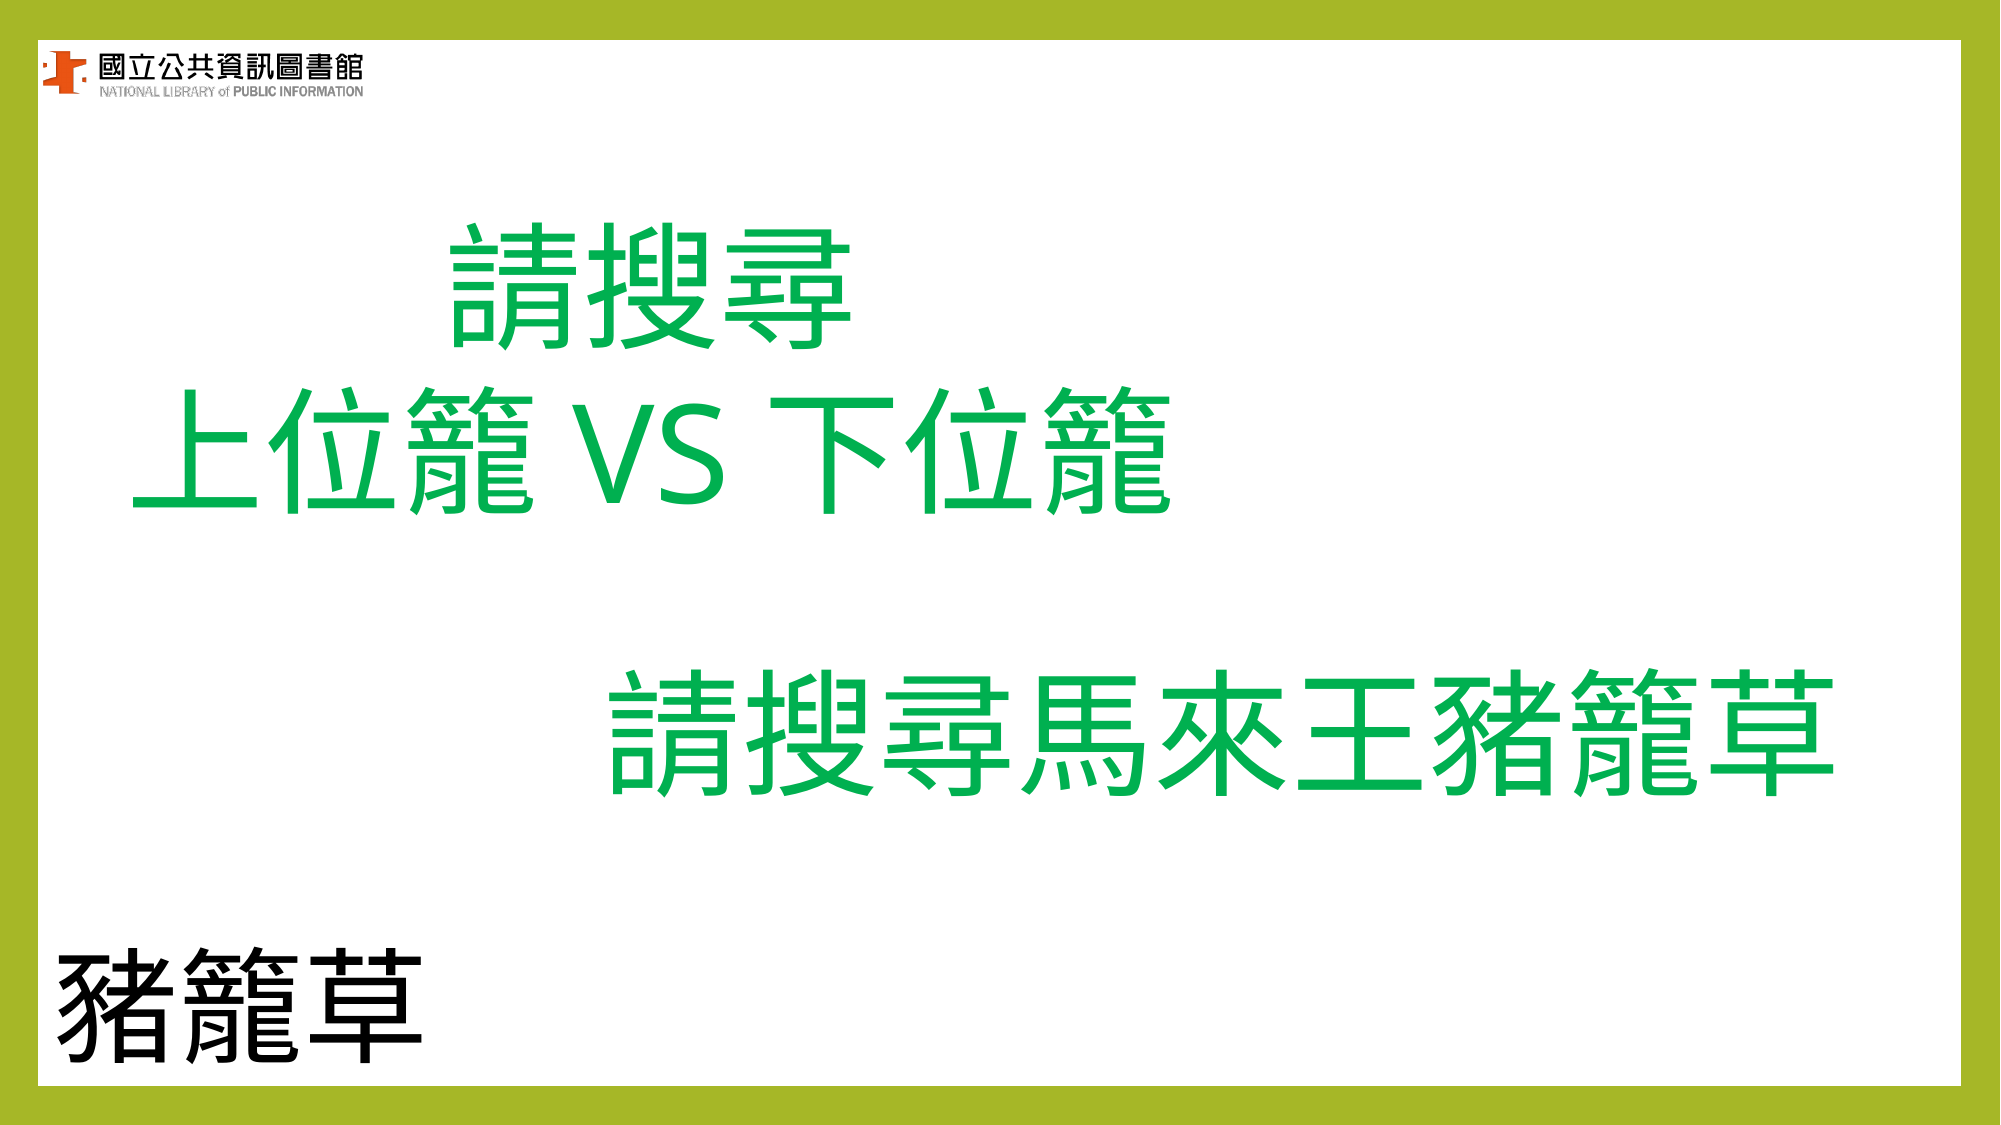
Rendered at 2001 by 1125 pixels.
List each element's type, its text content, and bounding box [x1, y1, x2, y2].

text_box 請搜尋馬來王豬籠草 [589, 640, 1869, 823]
text_box 請搜尋 上位籠VS下位籠 [139, 193, 1164, 542]
text_box 豬籠草 [38, 920, 590, 1088]
